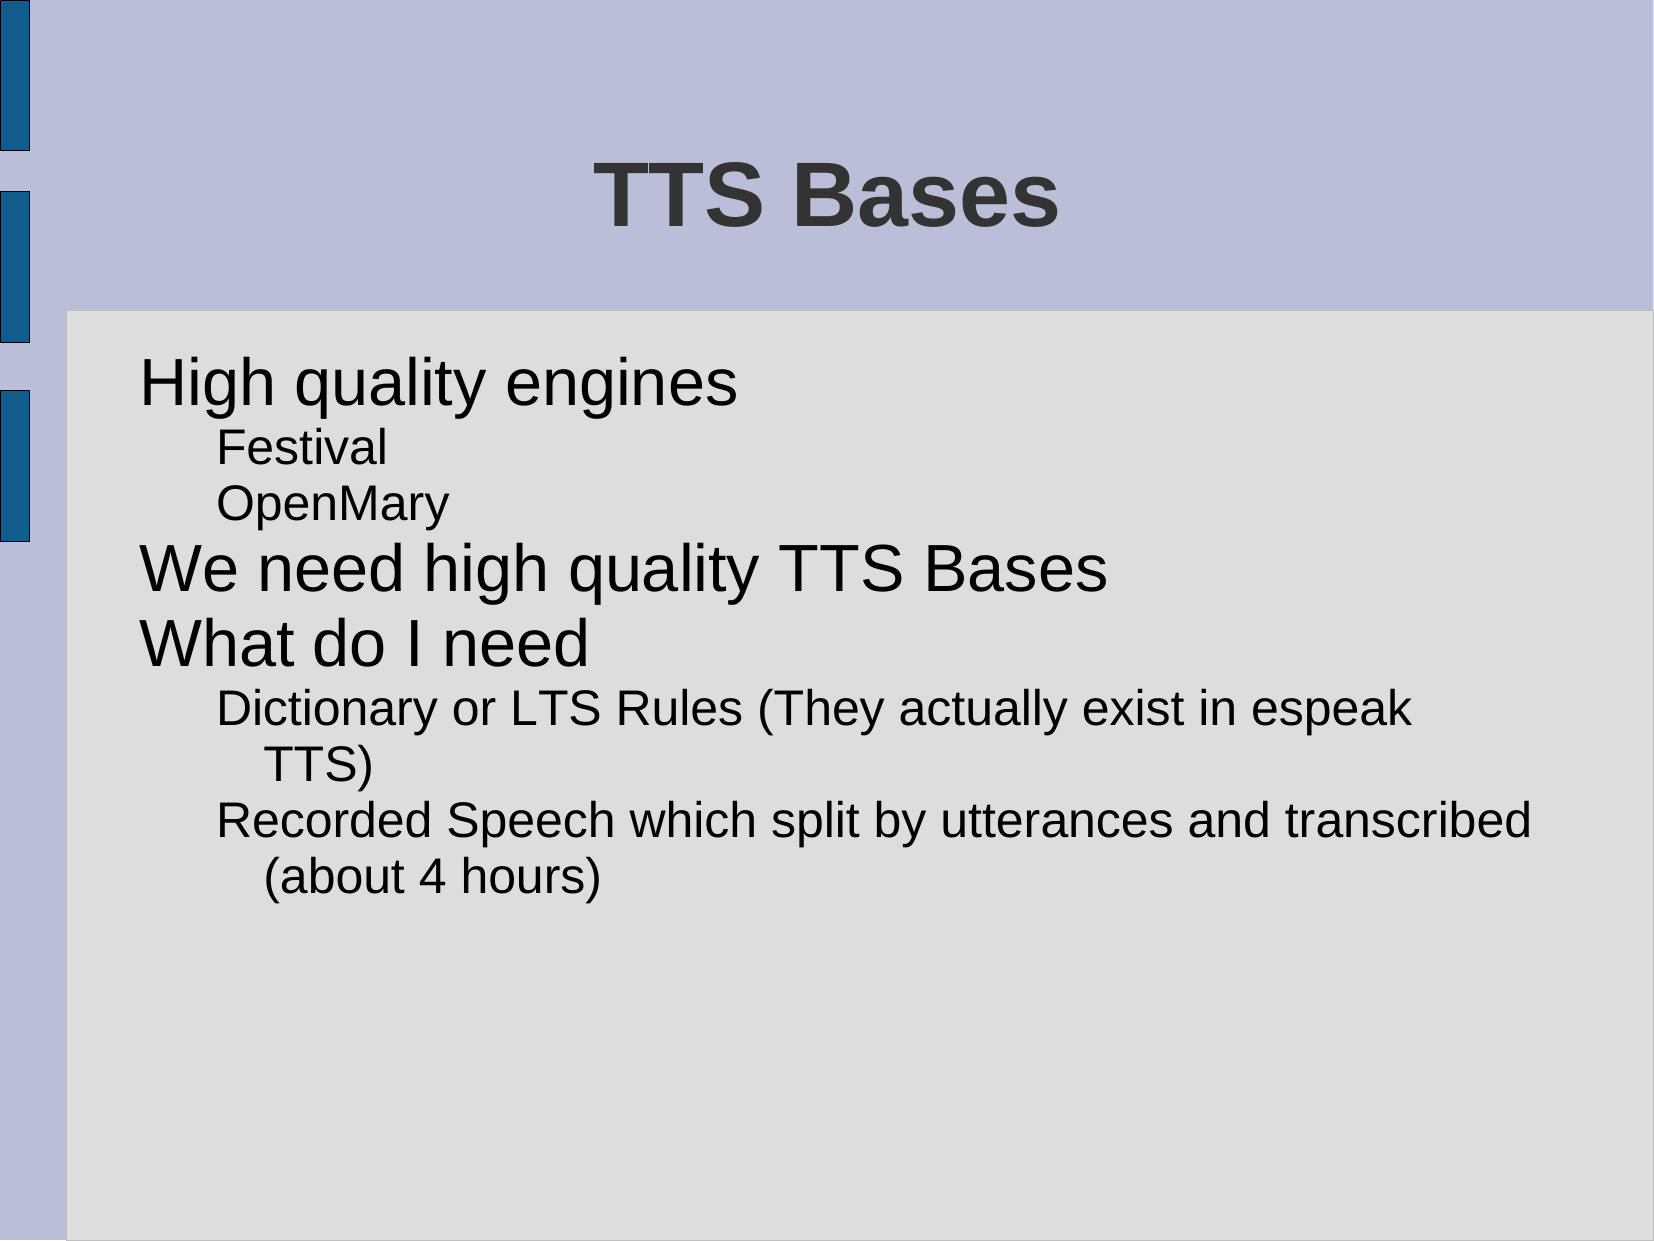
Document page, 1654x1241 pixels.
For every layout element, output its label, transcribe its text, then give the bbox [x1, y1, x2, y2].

title TTS Bases [121, 91, 1534, 299]
list High quality engines Festival OpenMary We need high quality TTS Bases What do I need Dictionary or LTS Rules (They actually exist in espeak TTS) Recorded Speech which split by utterances and transcribed (about 4 hours) [121, 344, 1534, 1127]
